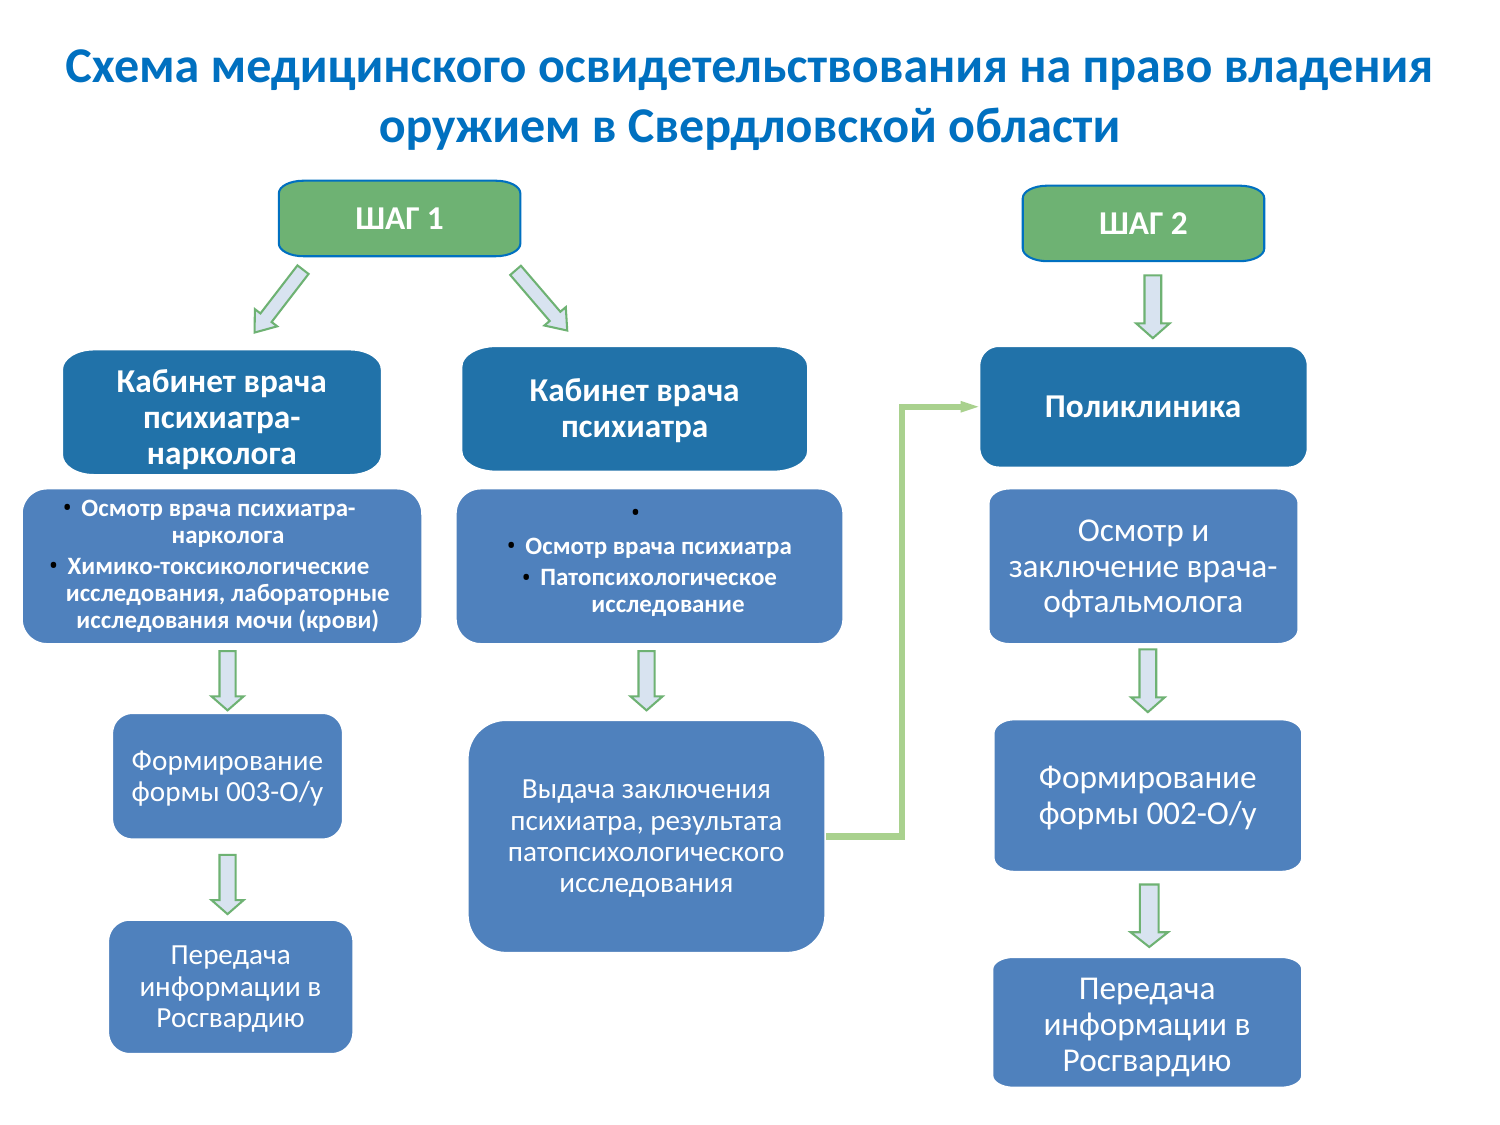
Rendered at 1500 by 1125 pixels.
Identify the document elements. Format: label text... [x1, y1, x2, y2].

text_box [1136, 275, 1170, 339]
text_box Выдача заключения психиатра, результата патопсихологического исследования [477, 730, 816, 942]
text_box [254, 265, 309, 333]
text_box [107, 918, 355, 1056]
text_box Передача информации в Росгвардию [991, 955, 1304, 1089]
text_box Передача информации в Росгвардию [114, 925, 347, 1048]
text_box Осмотр и заключение врача-офтальмолога [987, 487, 1300, 646]
text_box [630, 651, 663, 711]
text_box Формирование формы 002-О/у [992, 718, 1304, 873]
text_box [111, 651, 345, 841]
text_box [1131, 649, 1165, 713]
text_box Поликлиника [988, 351, 1300, 463]
text_box [466, 731, 827, 954]
text_box Кабинет врача психиатра [460, 345, 810, 473]
text_box [478, 718, 815, 730]
text_box [211, 854, 244, 915]
text_box ШАГ 2 [1022, 185, 1265, 262]
text_box Осмотр врача психиатра Патопсихологическое исследование [454, 487, 845, 646]
text_box [978, 344, 1309, 469]
text_box Осмотр врача психиатра-нарколога Химико-токсикологические исследования, лабораторные исследования мочи (крови) [20, 487, 424, 646]
text_box Кабинет врача психиатра-нарколога [60, 348, 383, 477]
text_box Формирование формы 003-О/у [118, 718, 337, 834]
text_box ШАГ 1 [278, 180, 521, 257]
title Схема медицинского освидетельствования на право владения оружием в Свердловской области [23, 9, 1477, 176]
text_box [1130, 884, 1168, 948]
text_box [510, 265, 568, 331]
